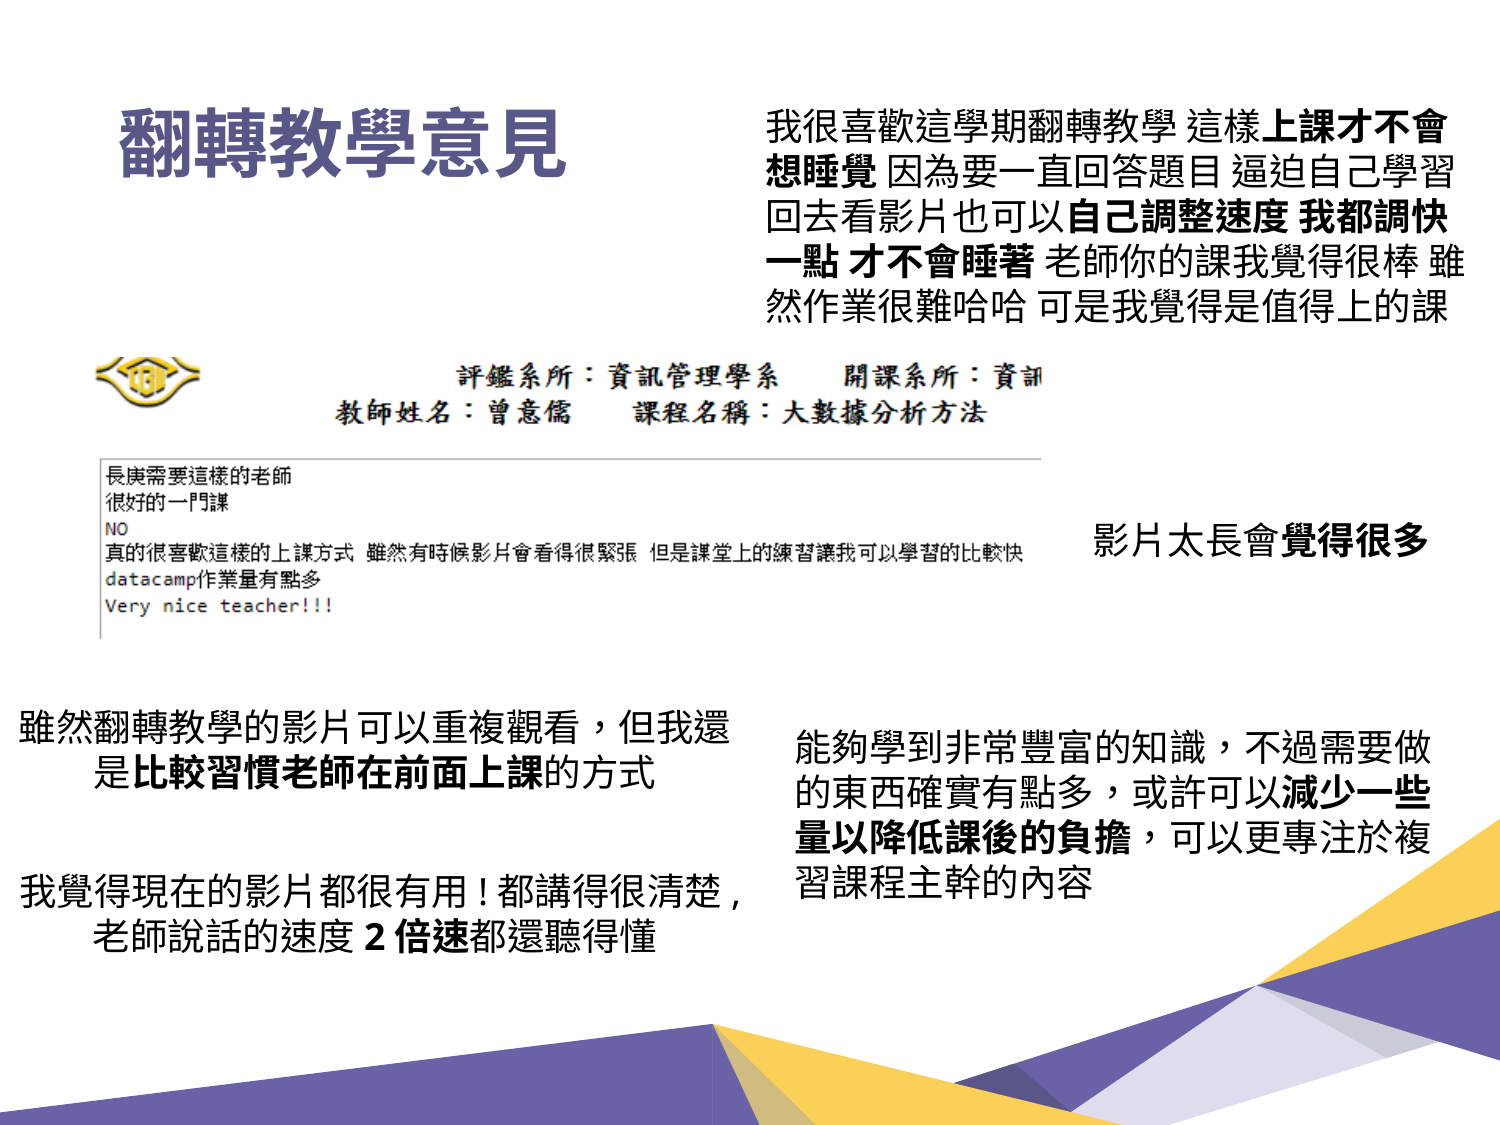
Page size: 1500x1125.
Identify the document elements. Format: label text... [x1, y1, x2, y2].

text_box 我很喜歡這學期翻轉教學 這樣上課才不會想睡覺 因為要一直回答題目 逼迫自己學習 回去看影片也可以自己調整速度 我都調快一點 才不會睡著 老師你的課我覺得很棒 雖然作業很難哈哈 可是我覺得是值得上的課 [750, 96, 1500, 336]
picture [75, 357, 1042, 639]
text_box 能夠學到非常豐富的知識，不過需要做的東西確實有點多，或許可以減少一些量以降低課後的負擔，可以更專注於複習課程主幹的內容 [779, 717, 1471, 912]
text_box 影片太長會覺得很多 [1078, 510, 1446, 570]
text_box 我覺得現在的影片都很有用!都講得很清楚,老師說話的速度2倍速都還聽得懂 [0, 860, 750, 965]
text_box 雖然翻轉教學的影片可以重複觀看，但我還是比較習慣老師在前面上課的方式 [0, 696, 750, 801]
title 翻轉教學意見 [103, 59, 1397, 235]
